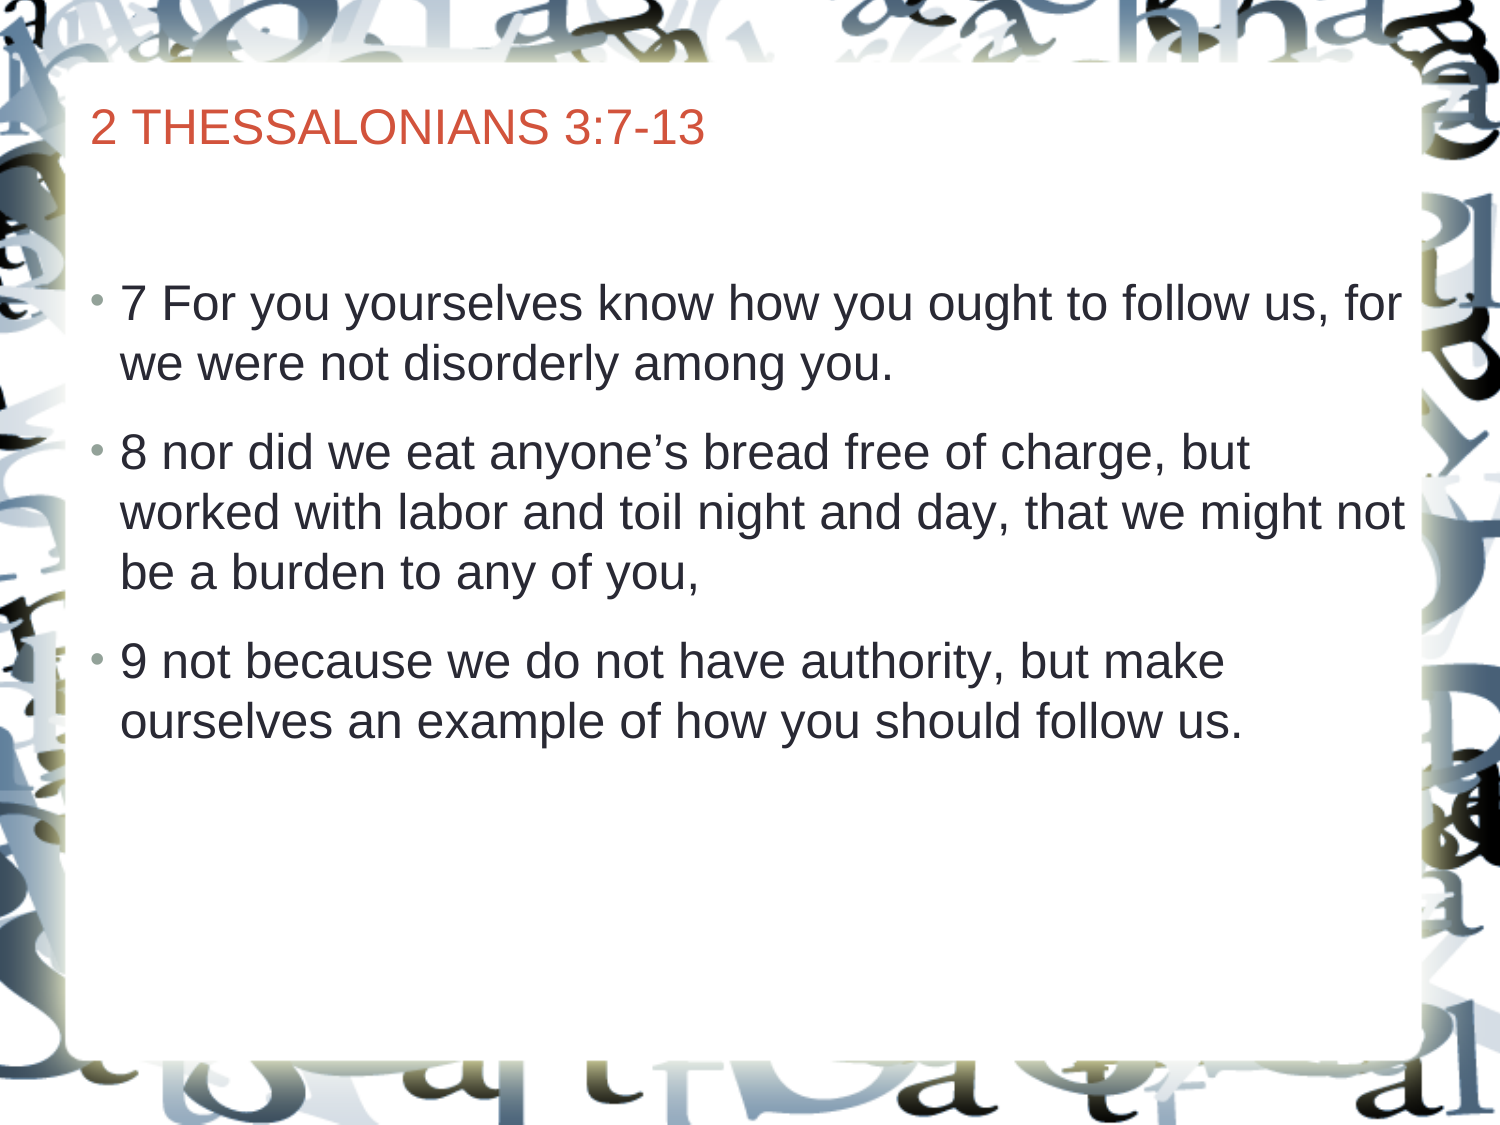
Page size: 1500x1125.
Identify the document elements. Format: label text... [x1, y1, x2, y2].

title 2 THESSALONIANS 3:7-13 [75, 87, 1425, 250]
list 7 For you yourselves know how you ought to follow us, for we were not disorderly among you. 8 nor did we eat anyone’s bread free of charge, but worked with labor and toil night and day, that we might not be a burden to any of you, 9 not because we do not have authority, but make ourselves an example of how you should follow us. [75, 262, 1425, 1063]
picture [0, 0, 1500, 1125]
